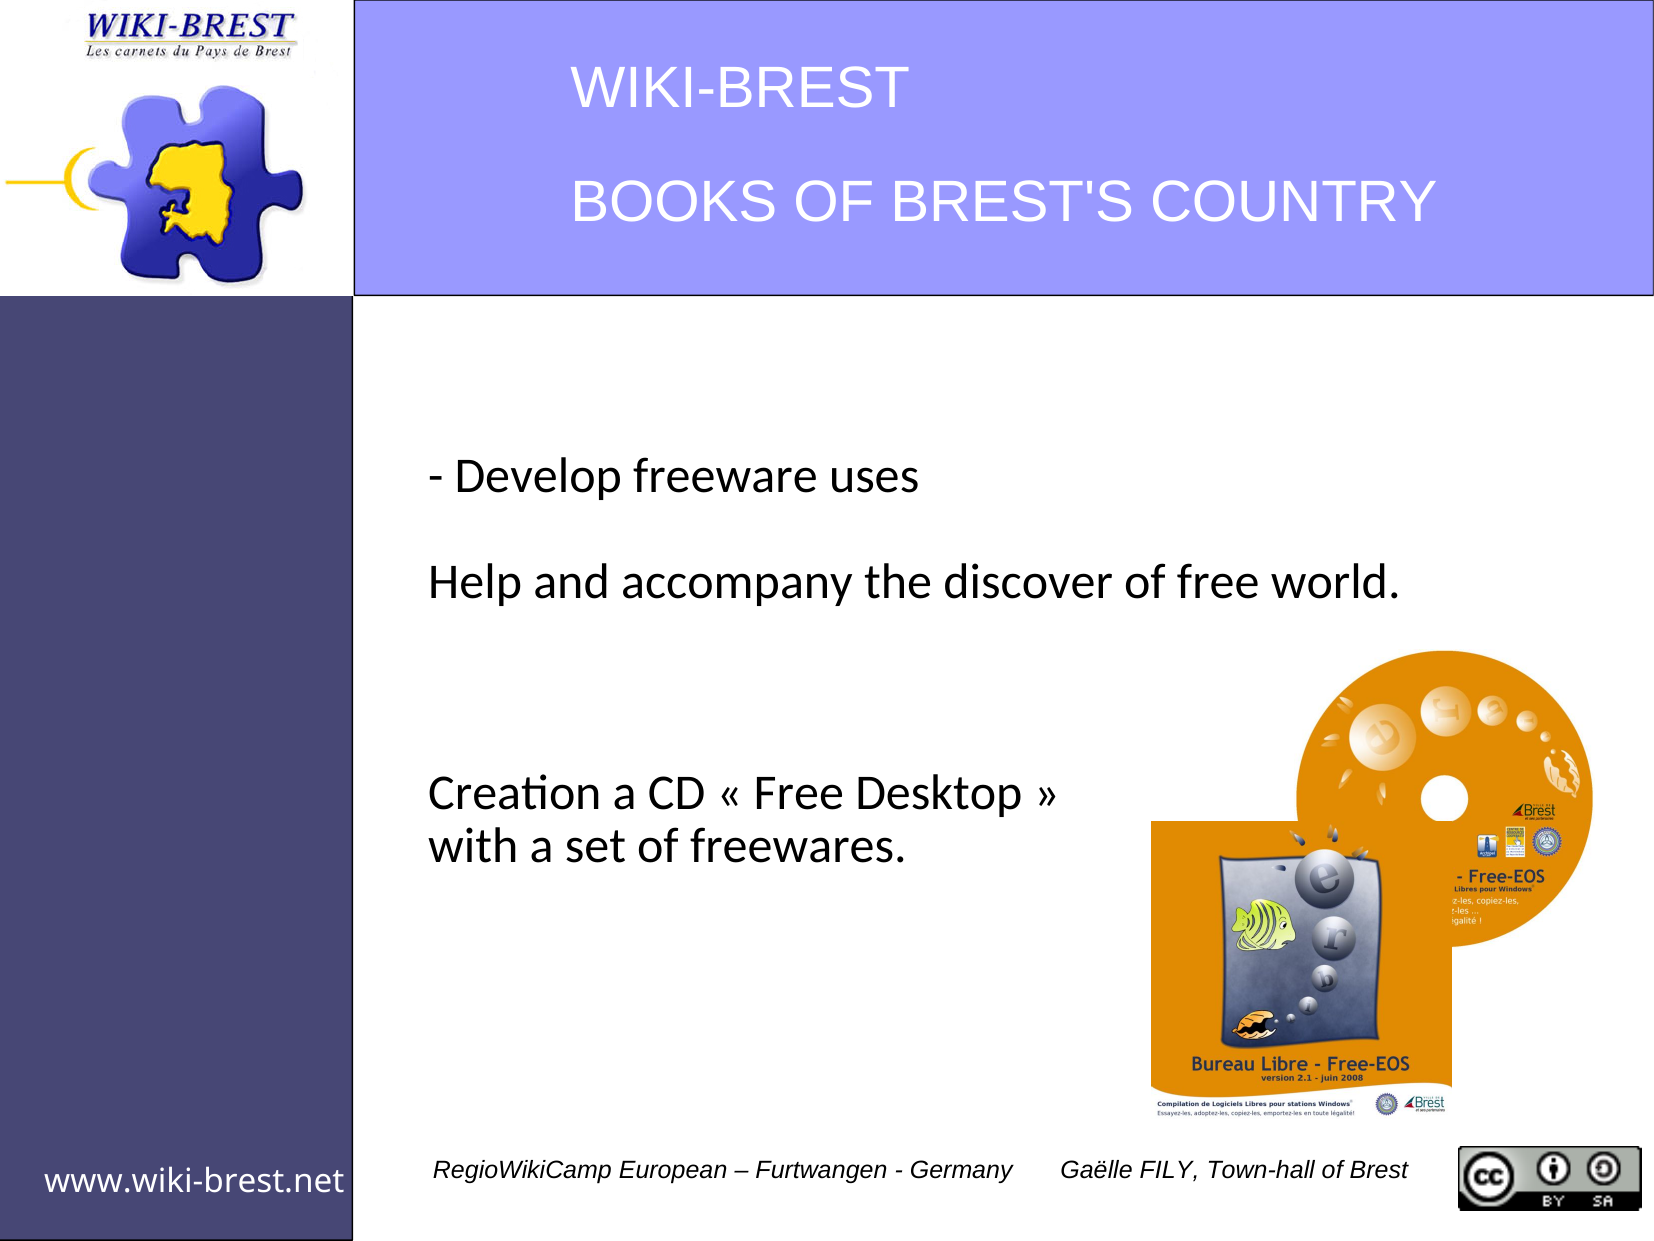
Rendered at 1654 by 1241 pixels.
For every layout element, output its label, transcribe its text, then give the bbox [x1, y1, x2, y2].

picture [0, 0, 353, 296]
picture [1458, 1146, 1642, 1211]
text_box - Develop freeware uses Help and accompany the discover of free world. Creation a CD « Free Desktop » with a set of freewares. [413, 442, 1536, 891]
picture [1151, 649, 1595, 1123]
